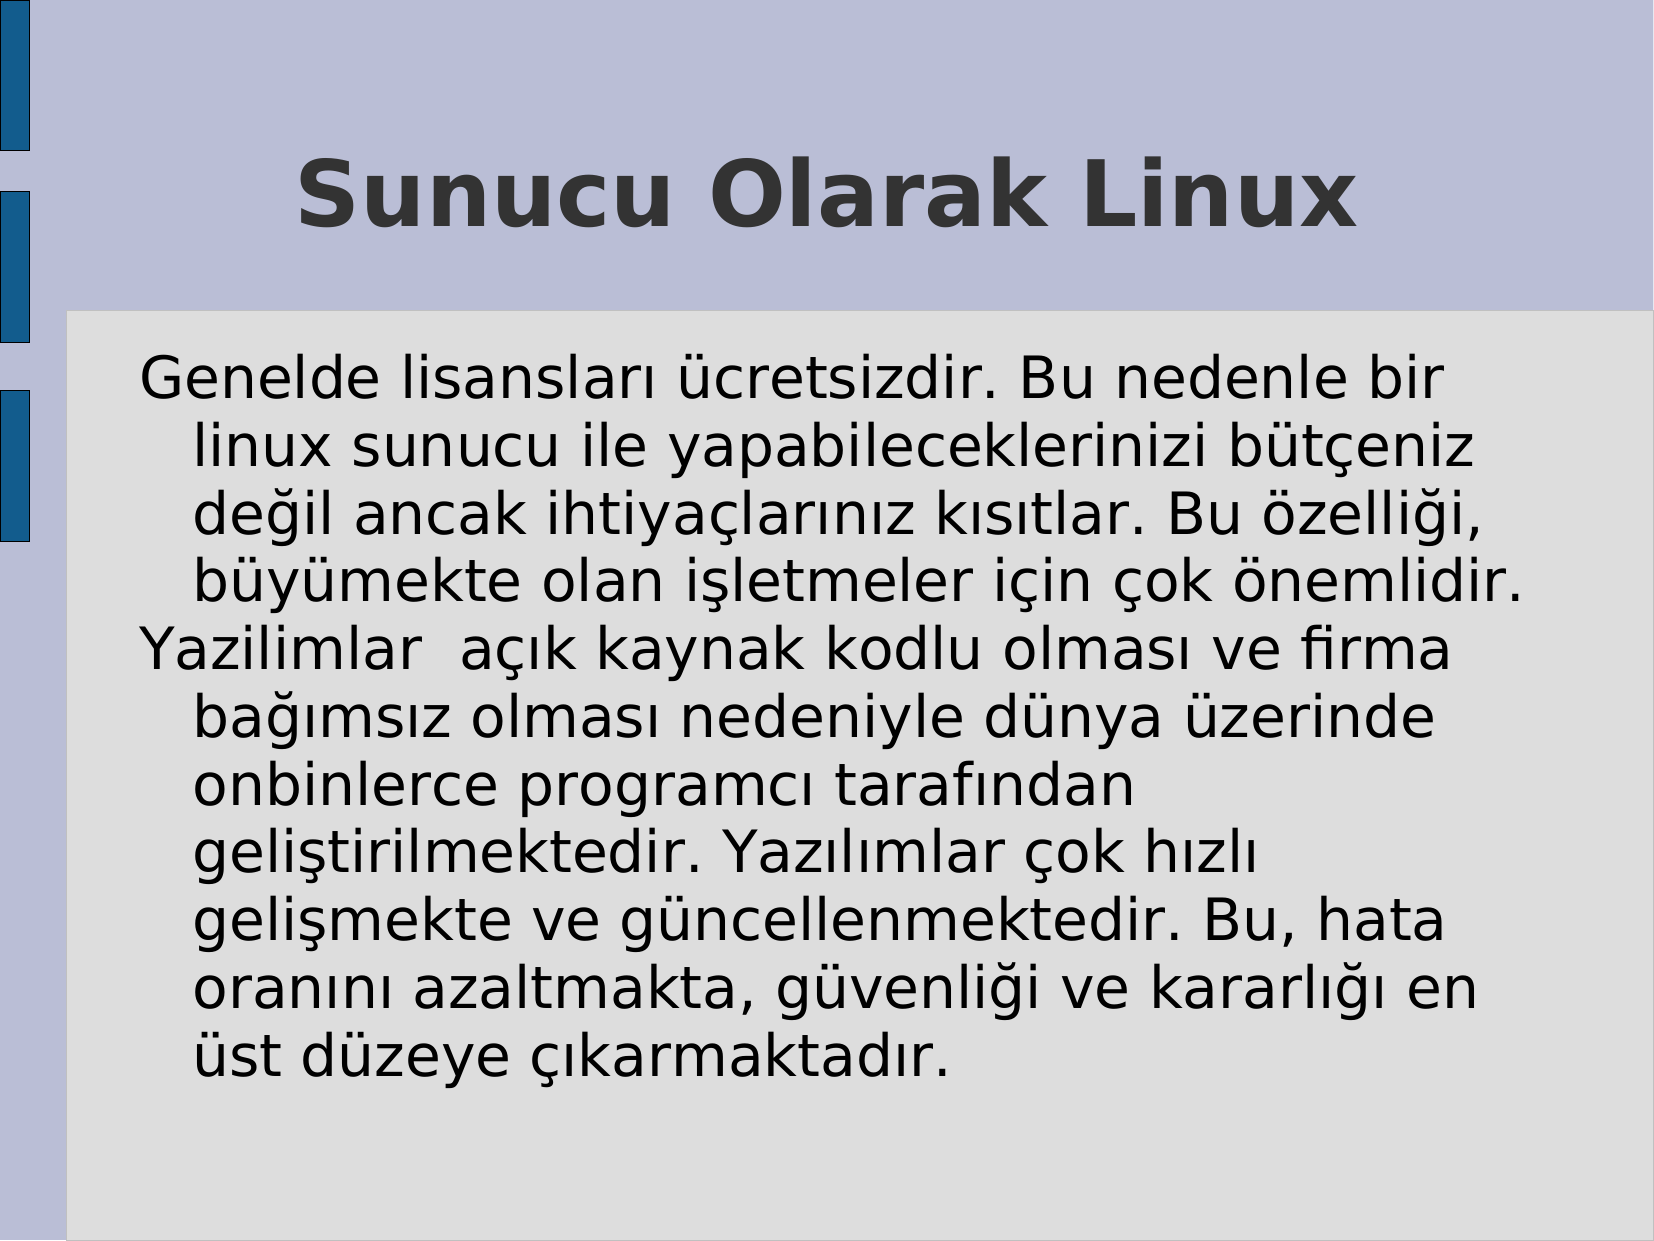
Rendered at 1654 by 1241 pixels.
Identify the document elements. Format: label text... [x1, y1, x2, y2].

title Sunucu Olarak Linux [121, 91, 1534, 299]
list Genelde lisansları ücretsizdir. Bu nedenle bir linux sunucu ile yapabileceklerinizi bütçeniz değil ancak ihtiyaçlarınız kısıtlar. Bu özelliği, büyümekte olan işletmeler için çok önemlidir. Yazilimlar açık kaynak kodlu olması ve firma bağımsız olması nedeniyle dünya üzerinde onbinlerce programcı tarafından geliştirilmektedir. Yazılımlar çok hızlı gelişmekte ve güncellenmektedir. Bu, hata oranını azaltmakta, güvenliği ve kararlığı en üst düzeye çıkarmaktadır. [121, 344, 1534, 1127]
